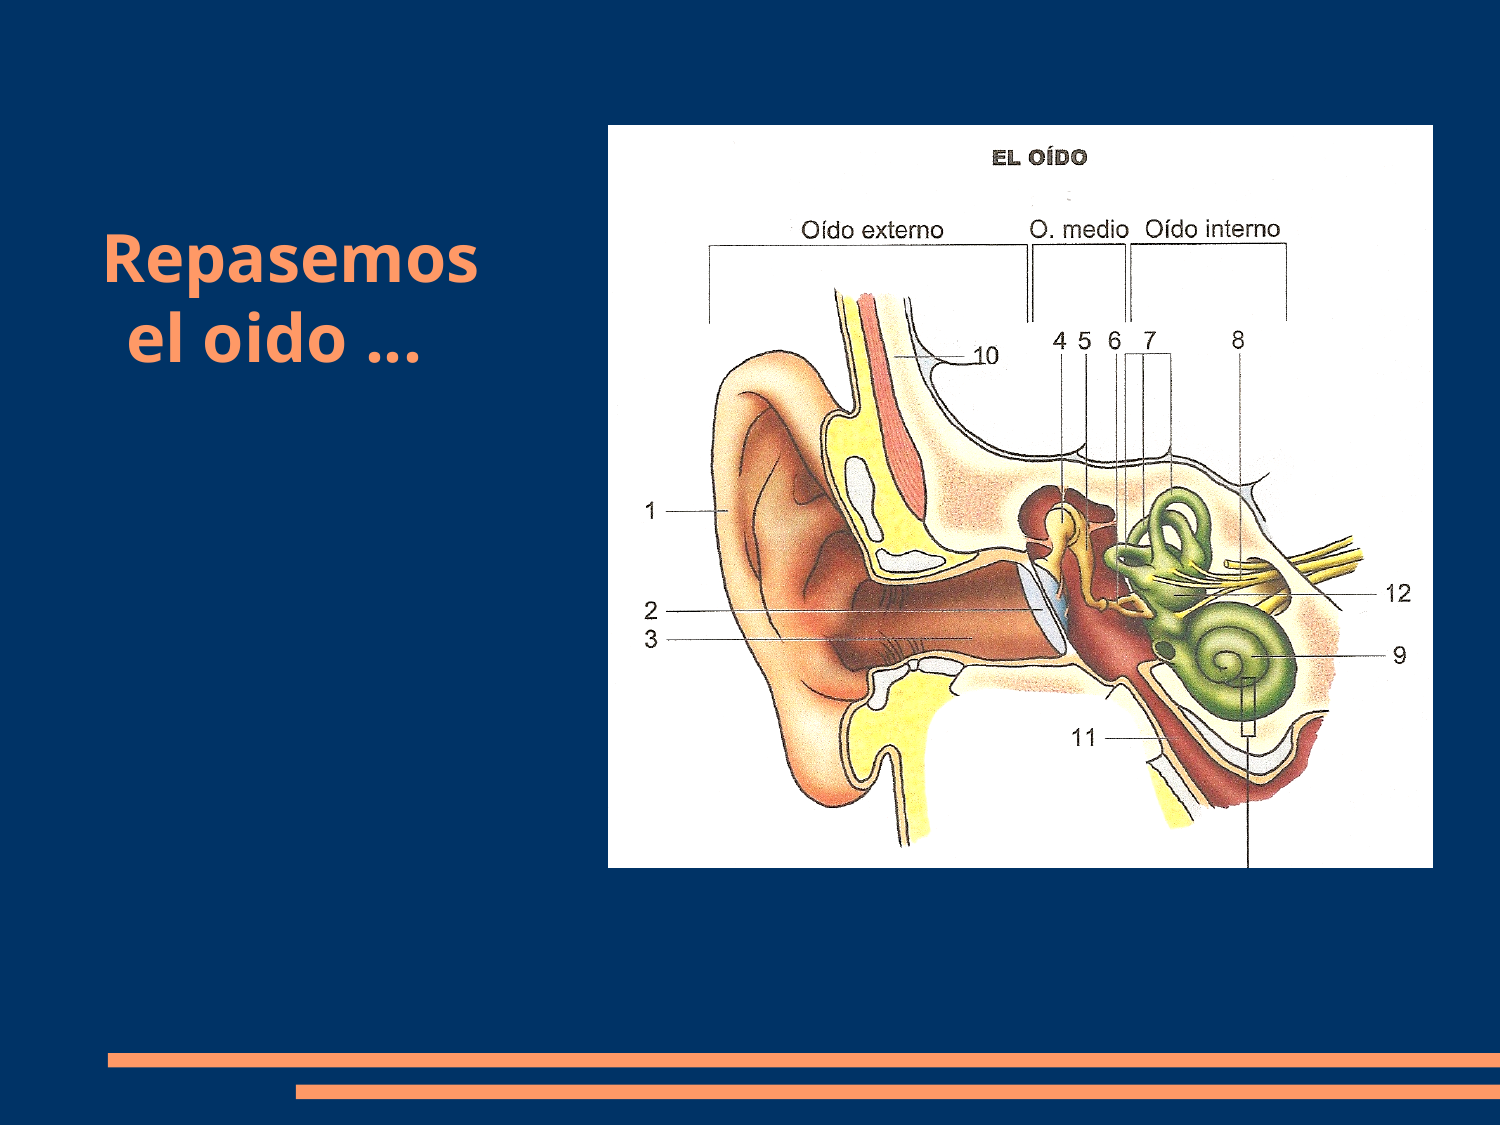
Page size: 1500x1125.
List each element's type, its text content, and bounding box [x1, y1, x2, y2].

text_box Repasemos el oido ... [76, 207, 597, 384]
text_box [608, 125, 1433, 869]
